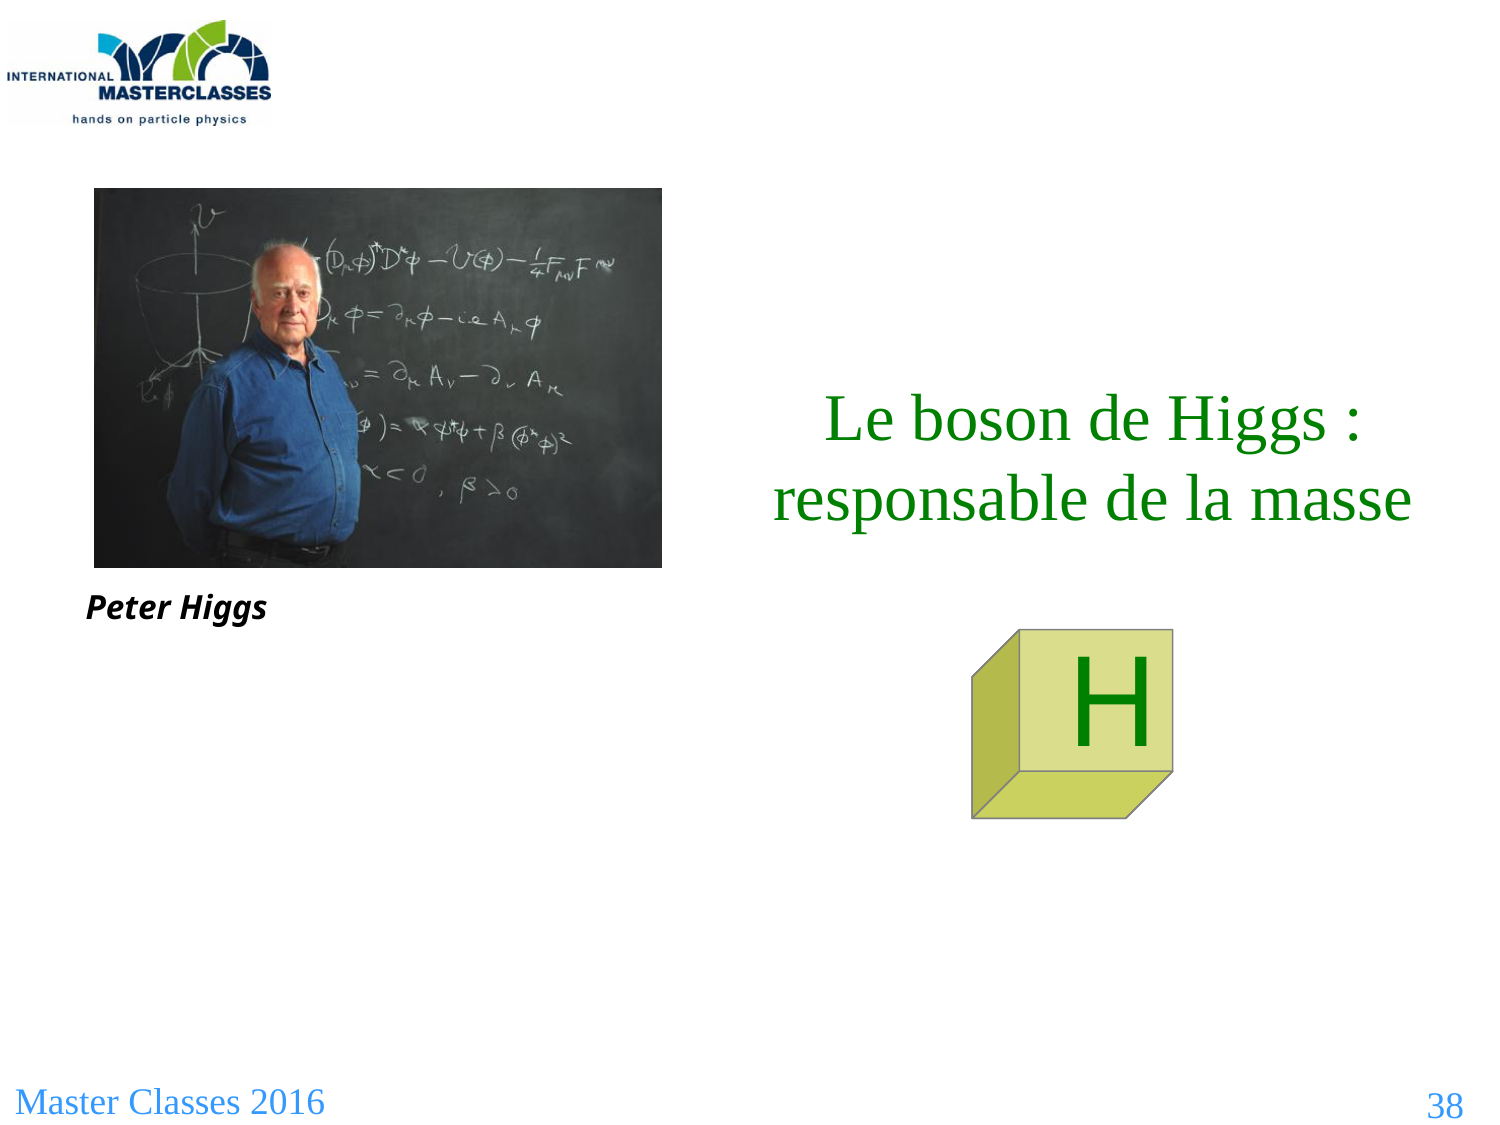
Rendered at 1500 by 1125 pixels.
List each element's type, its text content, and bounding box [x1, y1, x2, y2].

text_box Le boson de Higgs : responsable de la masse [723, 366, 1465, 542]
picture [94, 188, 662, 568]
text_box Peter Higgs [70, 578, 465, 637]
picture [2, 10, 280, 130]
text_box H [1051, 613, 1172, 779]
text_box [972, 629, 1051, 819]
